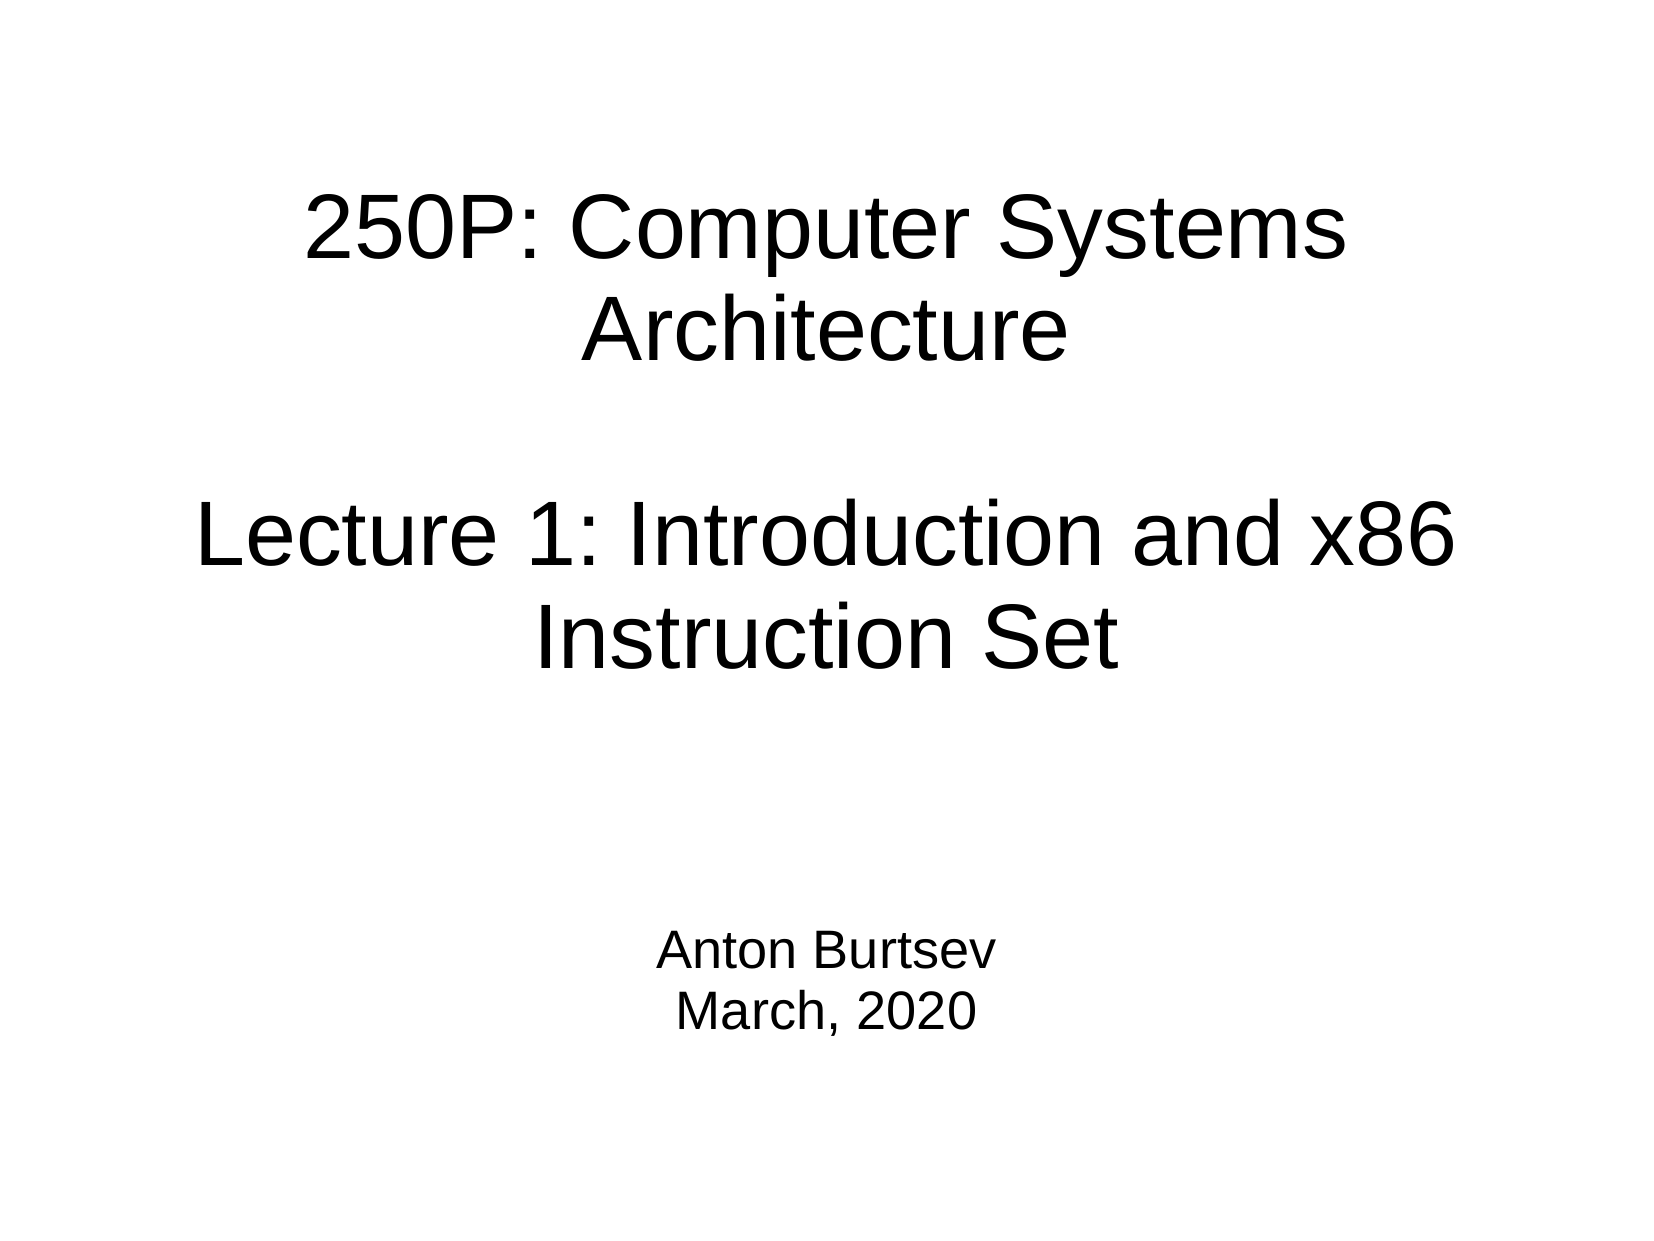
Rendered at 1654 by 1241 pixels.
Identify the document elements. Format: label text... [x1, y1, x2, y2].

title 250P: Computer Systems Architecture Lecture 1: Introduction and x86 Instruction Set [82, 113, 1571, 637]
subtitle Anton Burtsev March, 2020 [82, 637, 1571, 1109]
